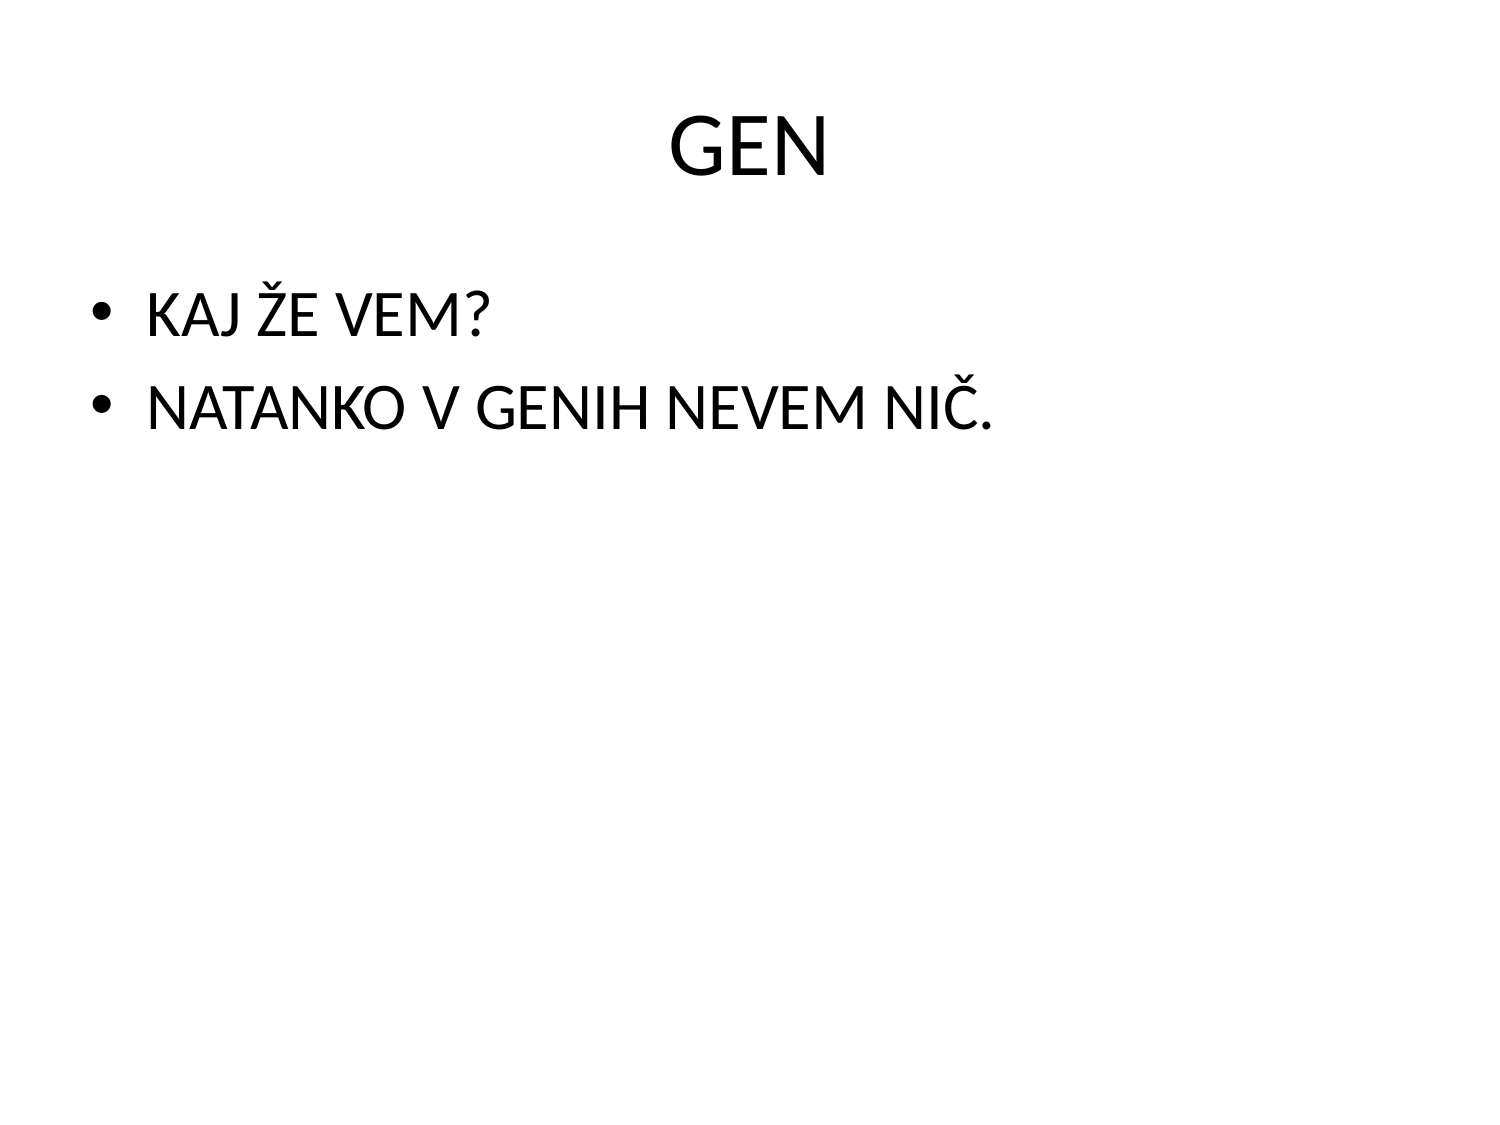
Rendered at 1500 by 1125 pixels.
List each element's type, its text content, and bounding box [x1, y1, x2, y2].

title GEN [75, 45, 1425, 233]
list KAJ ŽE VEM? NATANKO V GENIH NEVEM NIČ. [75, 262, 1425, 1005]
